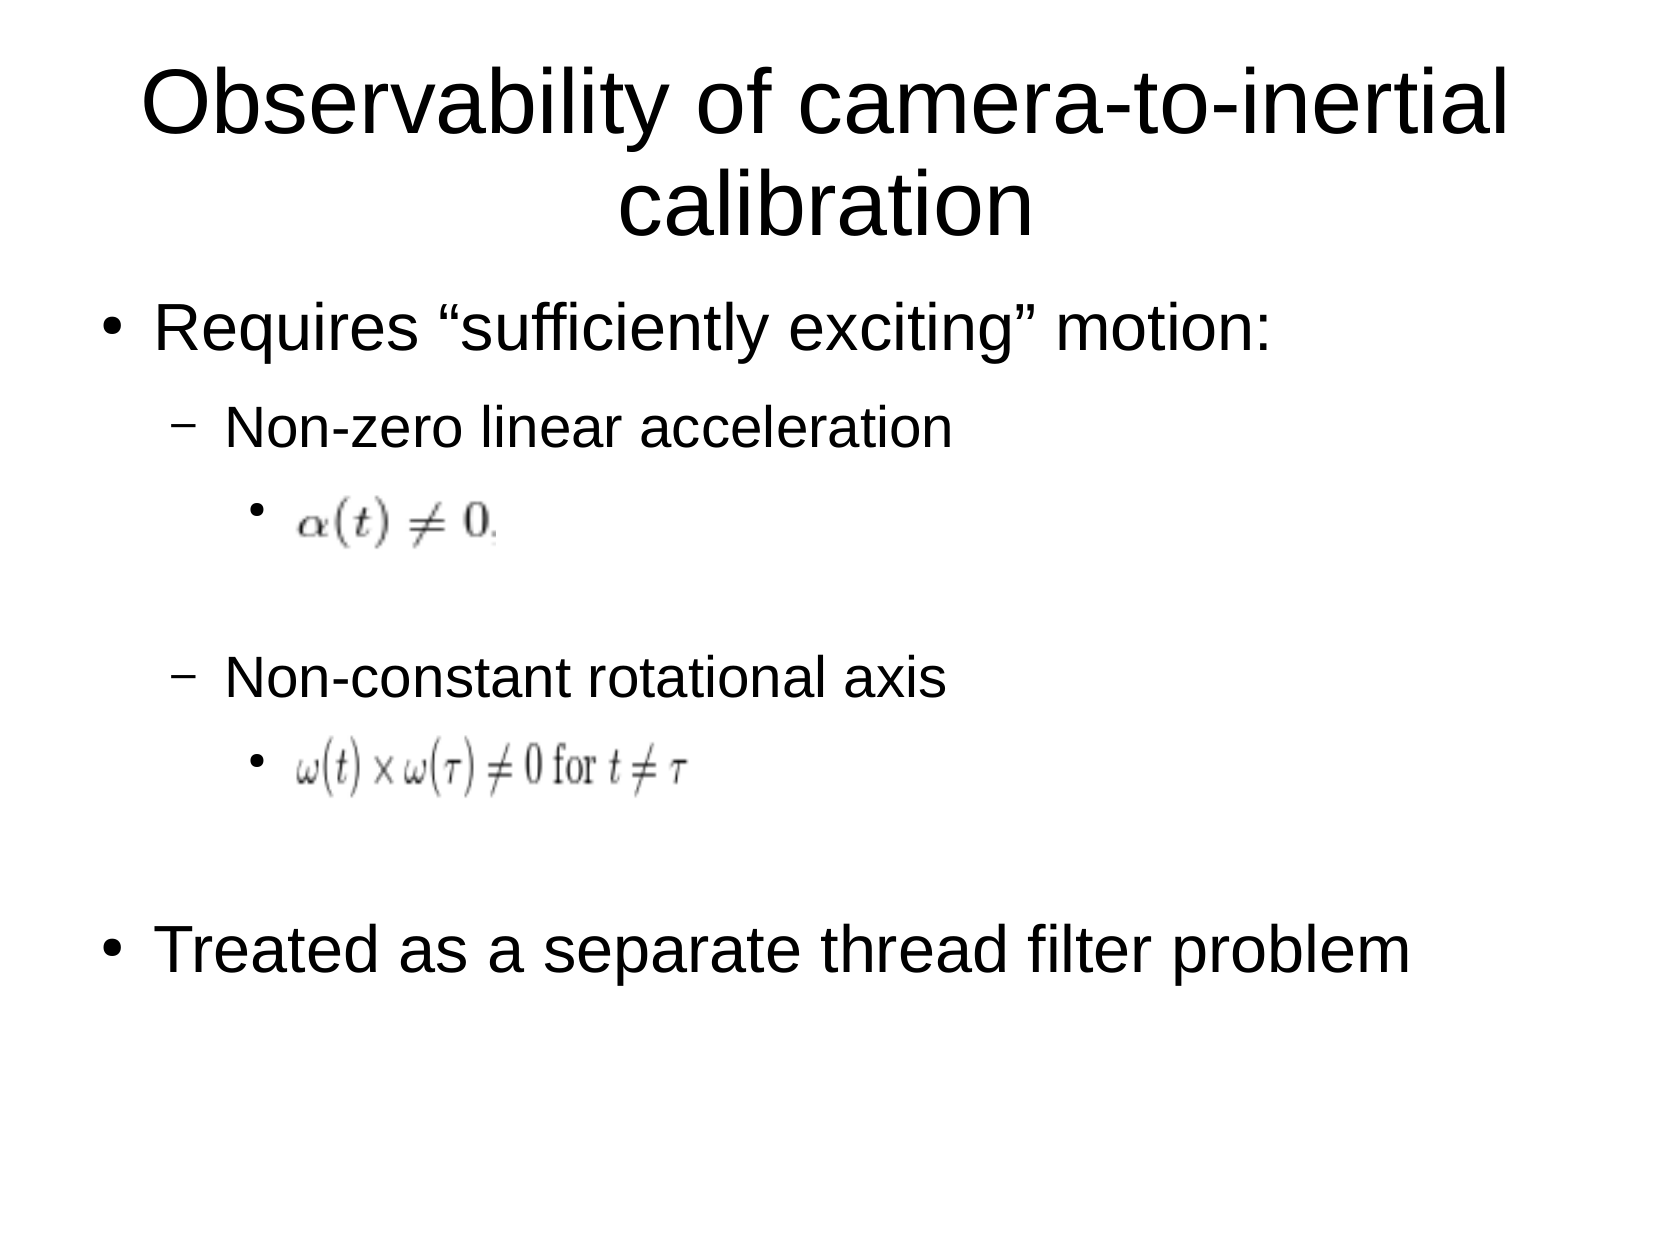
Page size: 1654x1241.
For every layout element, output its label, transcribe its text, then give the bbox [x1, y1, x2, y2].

title Observability of camera-to-inertial calibration [82, 49, 1571, 257]
picture [285, 494, 496, 556]
list Requires “sufficiently exciting” motion: Non-zero linear acceleration Non-constant rotational axis Treated as a separate thread filter problem [82, 290, 1571, 1010]
picture [291, 734, 691, 815]
